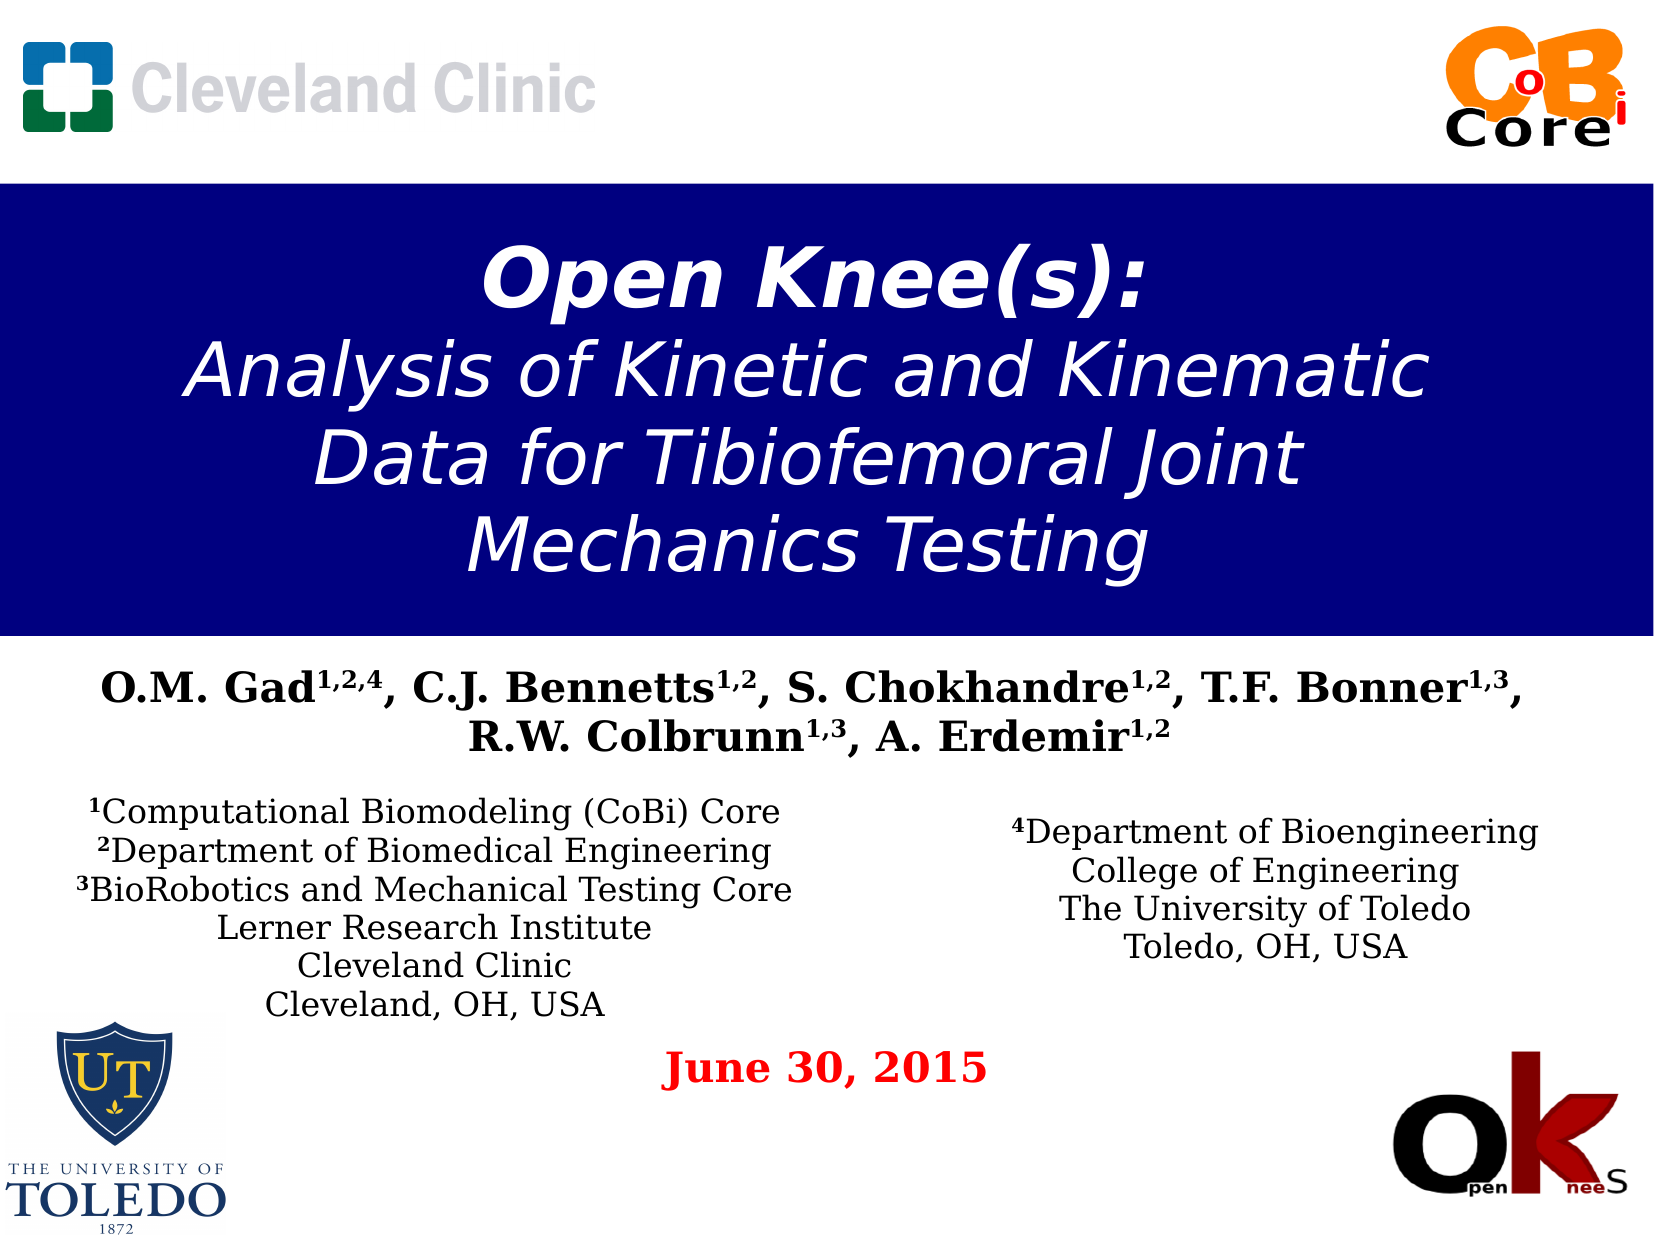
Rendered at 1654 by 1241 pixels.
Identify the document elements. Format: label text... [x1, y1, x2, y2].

text_box O.M. Gad1,2,4, C.J. Bennetts1,2, S. Chokhandre1,2, T.F. Bonner1,3, R.W. Colbrunn1,3, A. Erdemir1,2 [85, 655, 1568, 771]
picture [1442, 24, 1630, 151]
text_box Open Knee(s): Analysis of Kinetic and Kinematic Data for Tibiofemoral Joint Mechanics Testing [170, 222, 1484, 597]
text_box June 30, 2015 [649, 1036, 1004, 1201]
text_box [0, 183, 1654, 636]
text_box 1Computational Biomodeling (CoBi) Core 2Department of Biomedical Engineering 3BioRobotics and Mechanical Testing Core Lerner Research Institute Cleveland Clinic Cleveland, OH, USA [61, 784, 823, 1034]
text_box 4Department of Bioengineering College of Engineering The University of Toledo Toledo, OH, USA [881, 804, 1650, 1014]
picture [5, 1012, 226, 1235]
picture [23, 42, 595, 132]
picture [1387, 1044, 1636, 1203]
